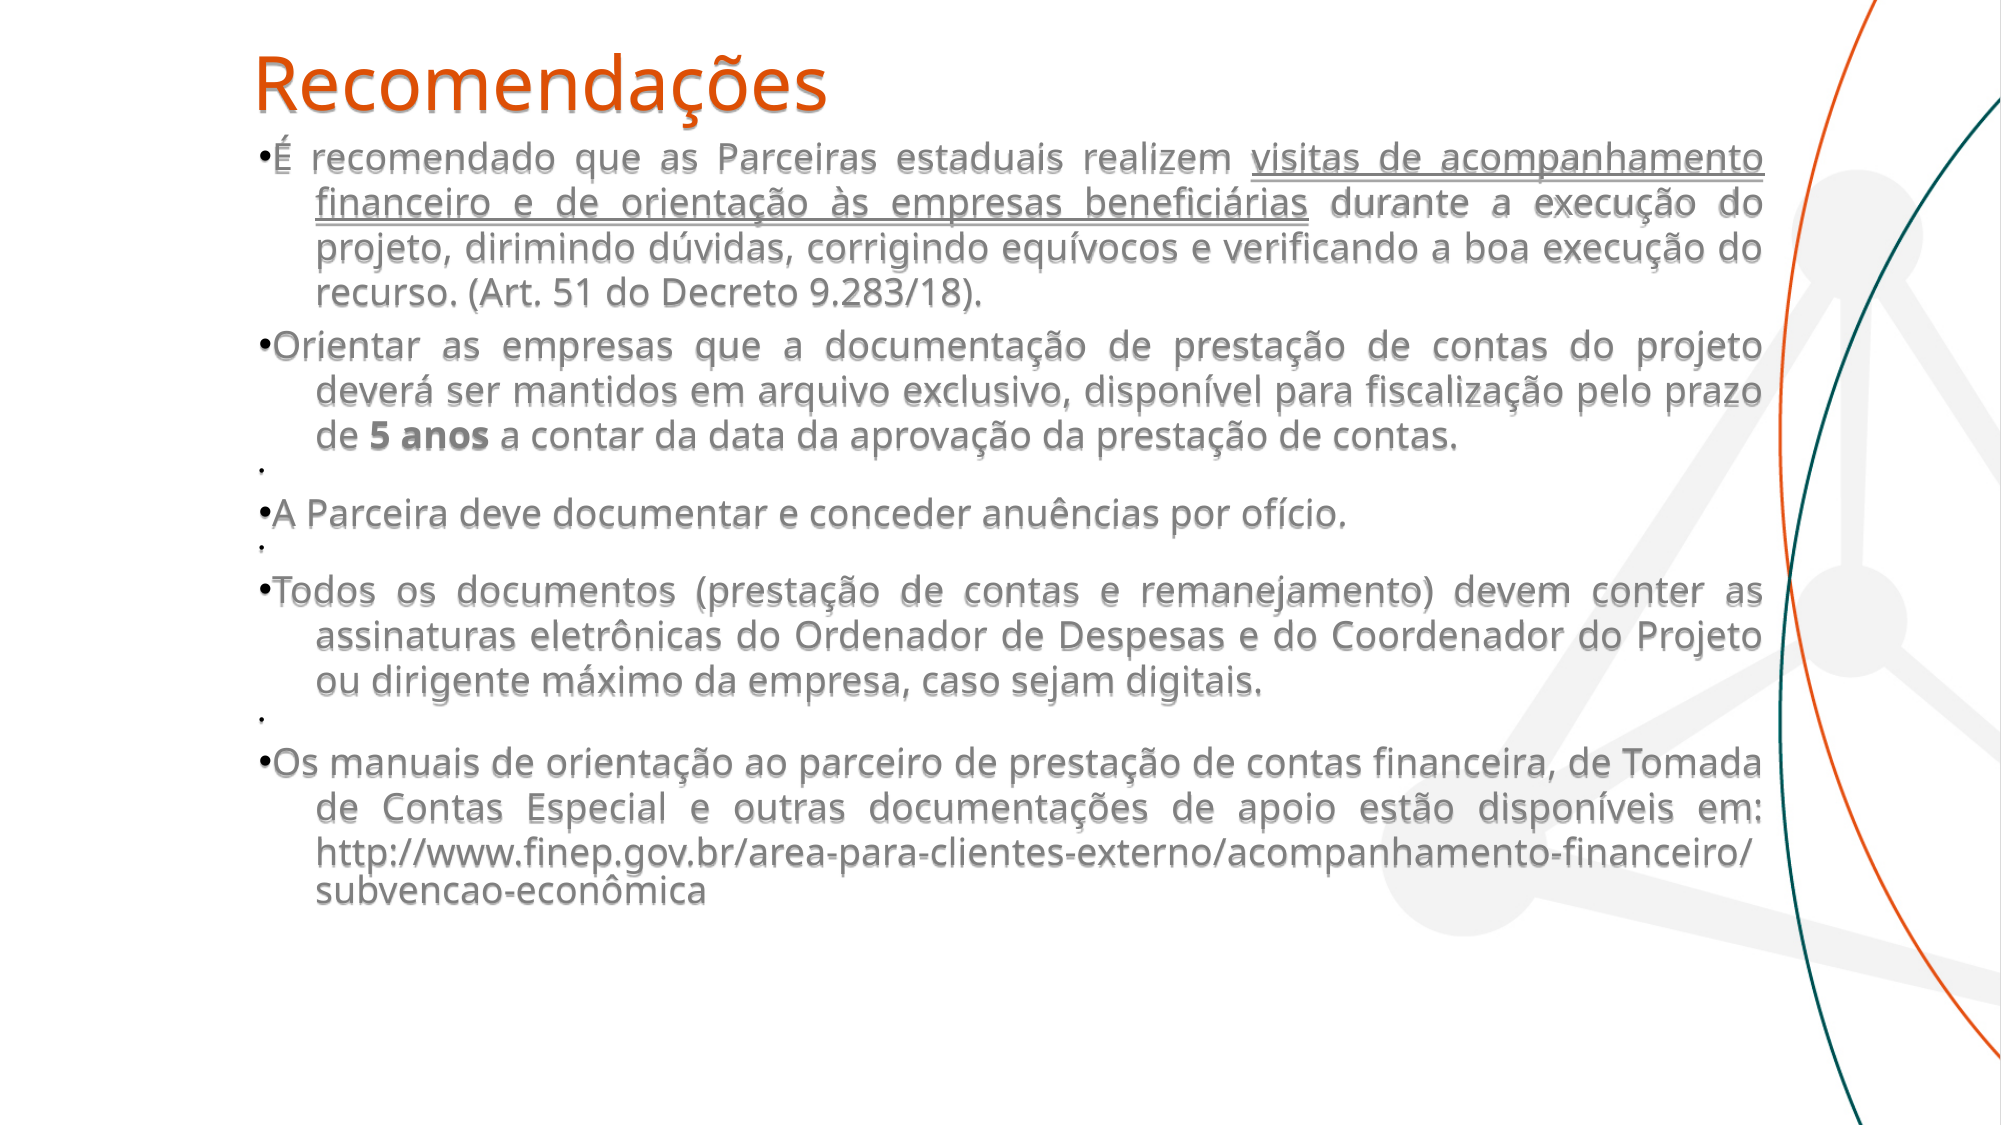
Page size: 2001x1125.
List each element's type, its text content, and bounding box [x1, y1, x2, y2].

text_box É recomendado que as Parceiras estaduais realizem visitas de acompanhamento financeiro e de orientação às empresas beneficiárias durante a execução do projeto, dirimindo dúvidas, corrigindo equívocos e verificando a boa execução do recurso. (Art. 51 do Decreto 9.283/18). Orientar as empresas que a documentação de prestação de contas do projeto deverá ser mantidos em arquivo exclusivo, disponível para fiscalização pelo prazo de 5 anos a contar da data da aprovação da prestação de contas. A Parceira deve documentar e conceder anuências por ofício. Todos os documentos (prestação de contas e remanejamento) devem conter as assinaturas eletrônicas do Ordenador de Despesas e do Coordenador do Projeto ou dirigente máximo da empresa, caso sejam digitais. Os manuais de orientação ao parceiro de prestação de contas financeira, de Tomada de Contas Especial e outras documentações de apoio estão disponíveis em: http://www.finep.gov.br/area-para-clientes-externo/acompanhamento-financeiro/subvencao-econômica [244, 125, 1780, 988]
text_box Recomendações [237, 27, 1250, 138]
